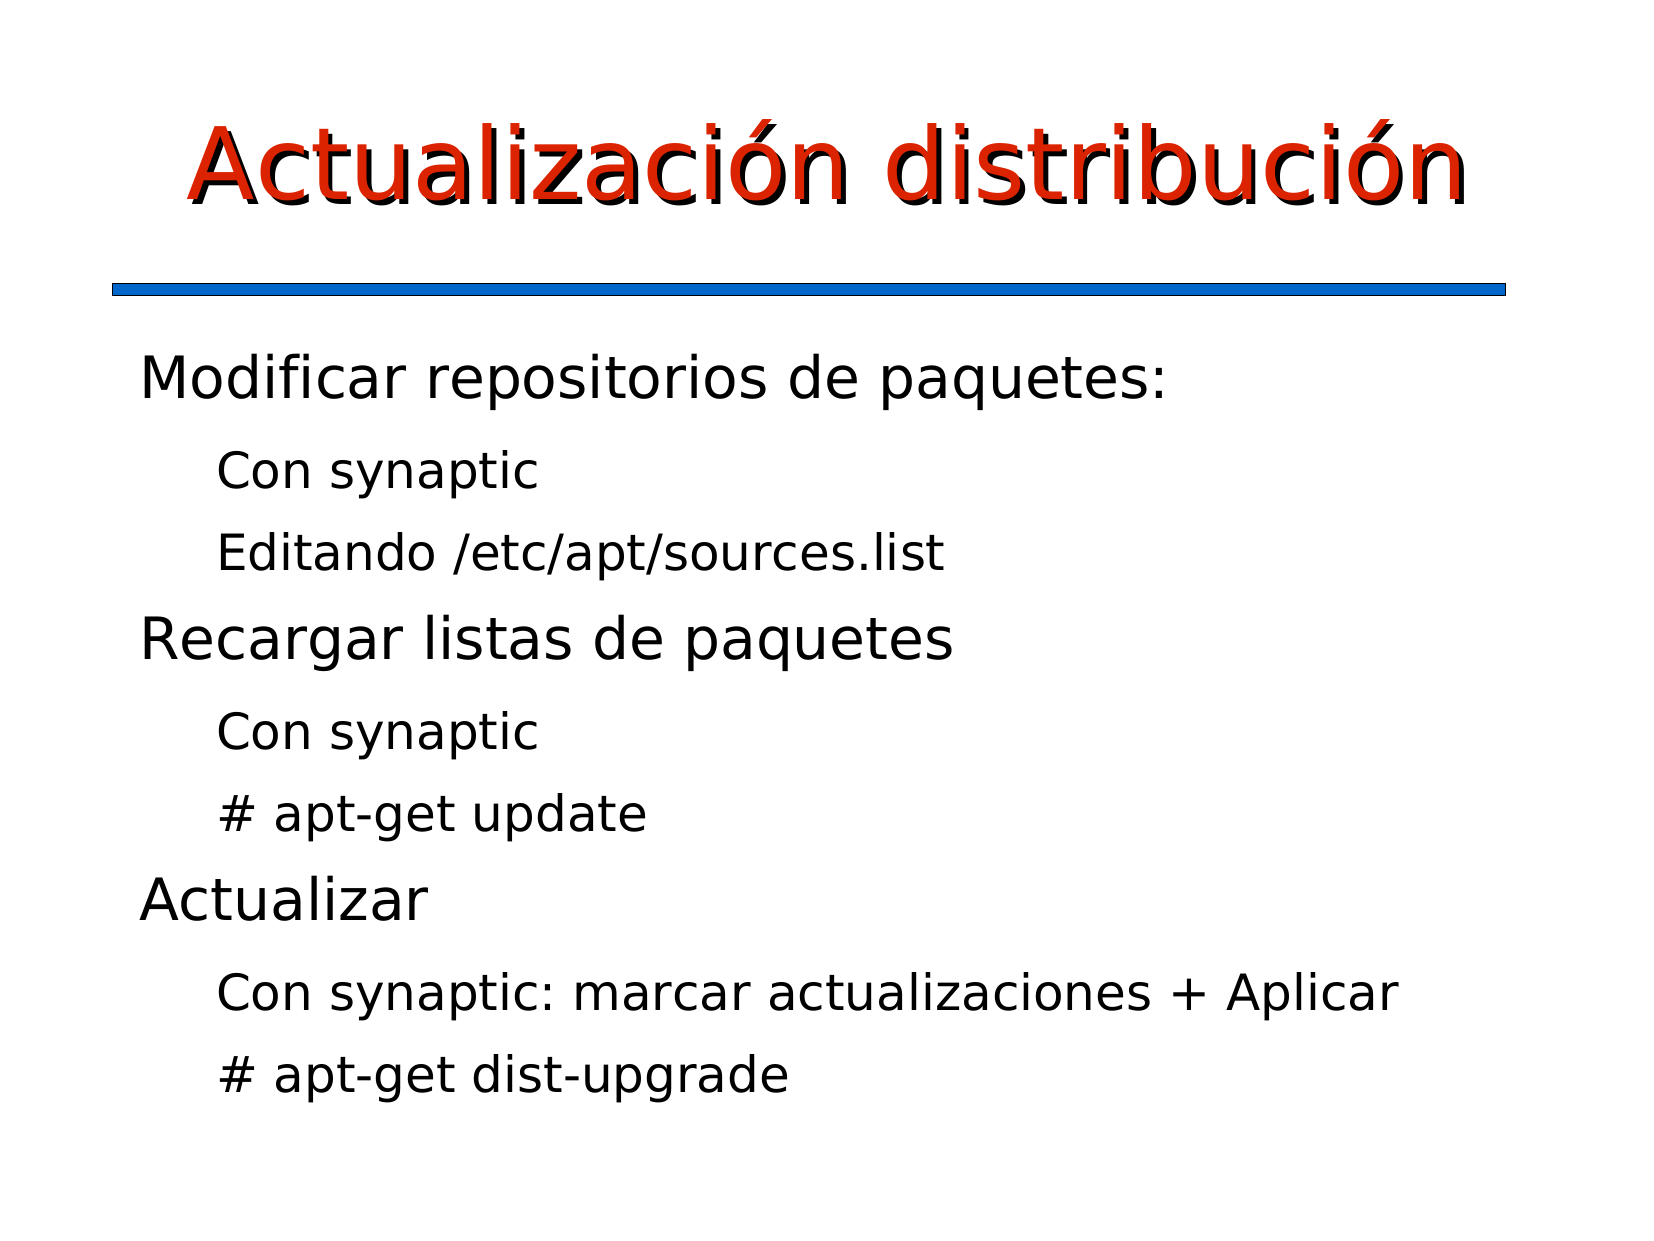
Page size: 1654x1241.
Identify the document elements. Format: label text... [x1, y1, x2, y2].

list Modificar repositorios de paquetes: Con synaptic Editando /etc/apt/sources.list Recargar listas de paquetes Con synaptic # apt-get update Actualizar Con synaptic: marcar actualizaciones + Aplicar # apt-get dist-upgrade [121, 344, 1534, 1127]
title Actualización distribución [121, 61, 1534, 269]
